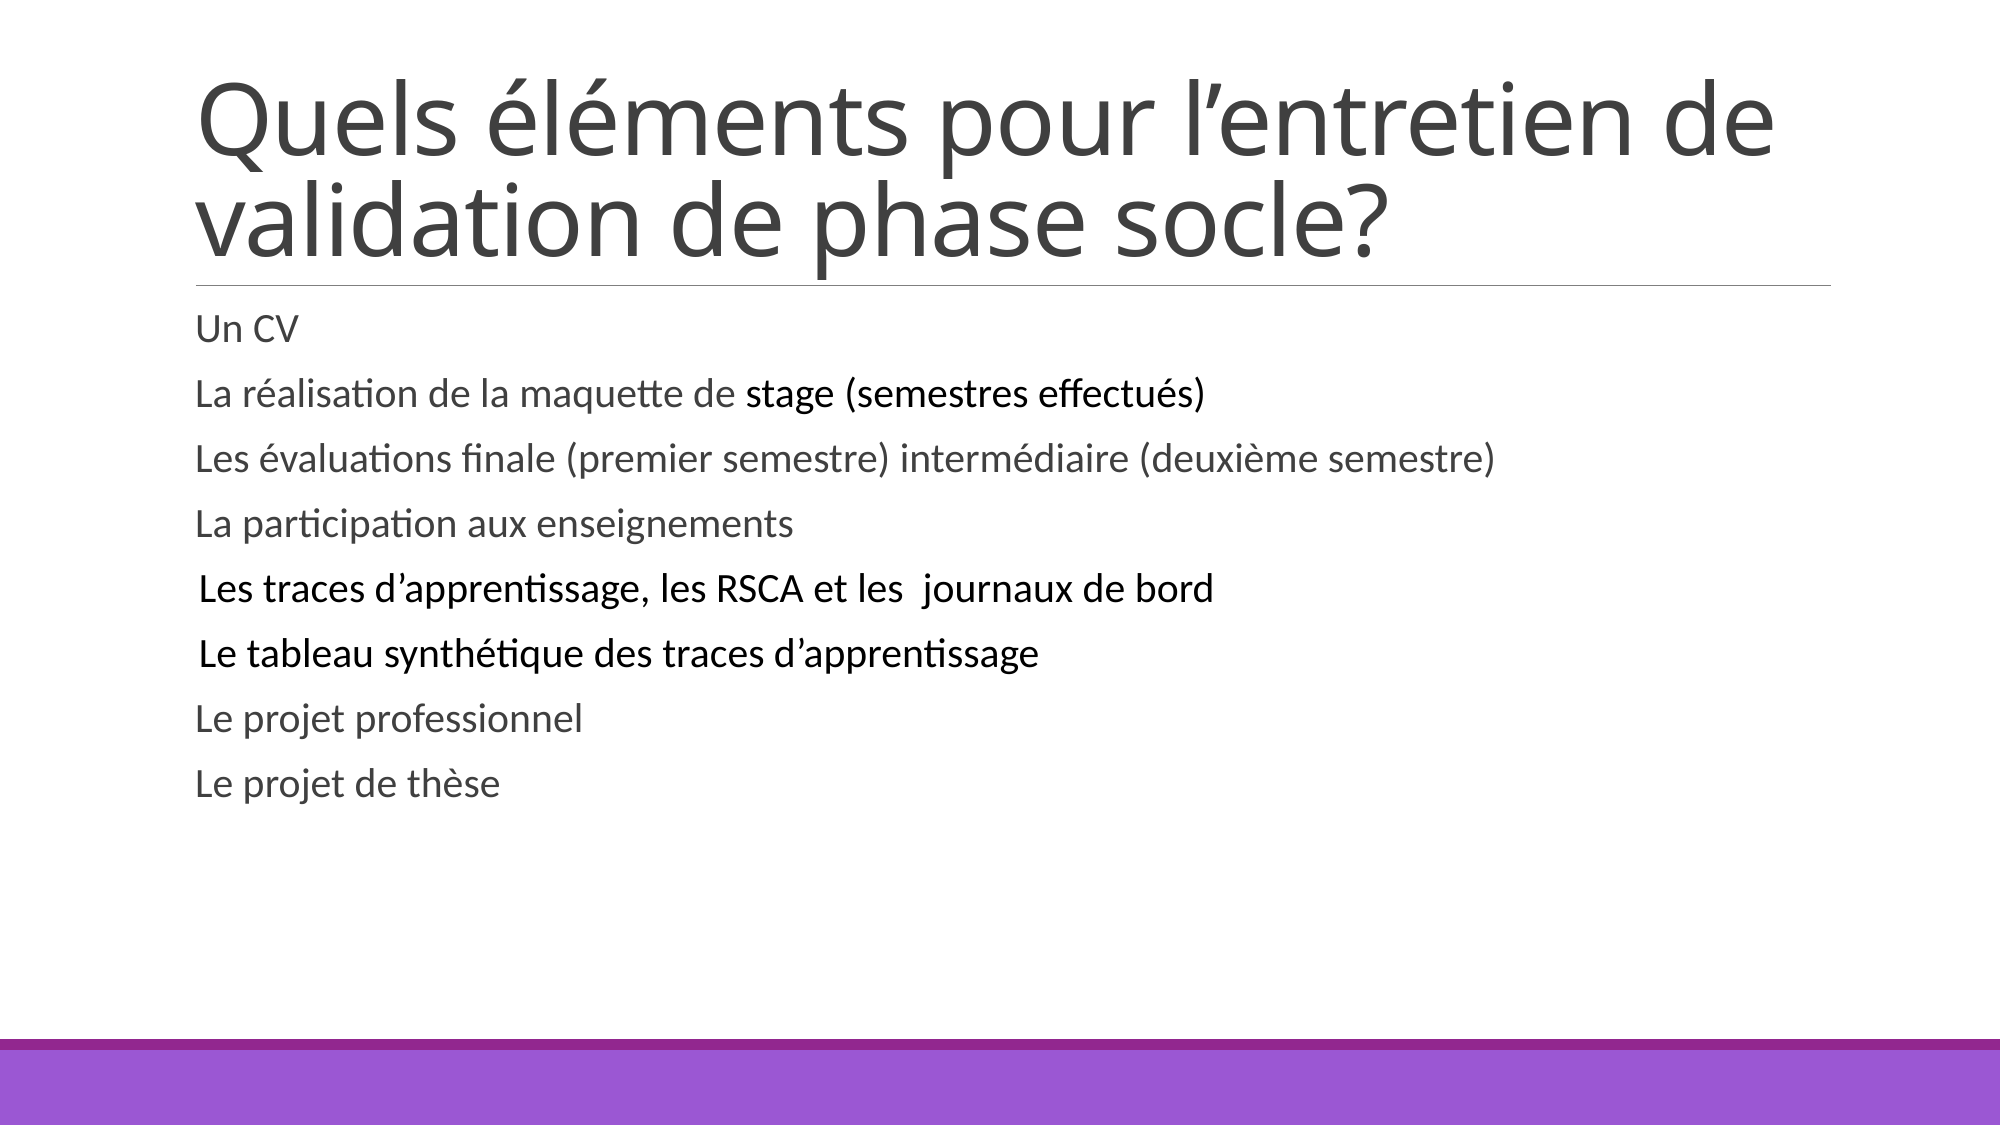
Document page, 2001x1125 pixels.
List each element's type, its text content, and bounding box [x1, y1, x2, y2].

list Un CV La réalisation de la maquette de stage (semestres effectués) Les évaluations finale (premier semestre) intermédiaire (deuxième semestre) La participation aux enseignements Les traces d’apprentissage, les RSCA et les journaux de bord Le tableau synthétique des traces d’apprentissage Le projet professionnel Le projet de thèse [179, 302, 1830, 963]
title Quels éléments pour l’entretien de validation de phase socle? [179, 47, 1830, 285]
